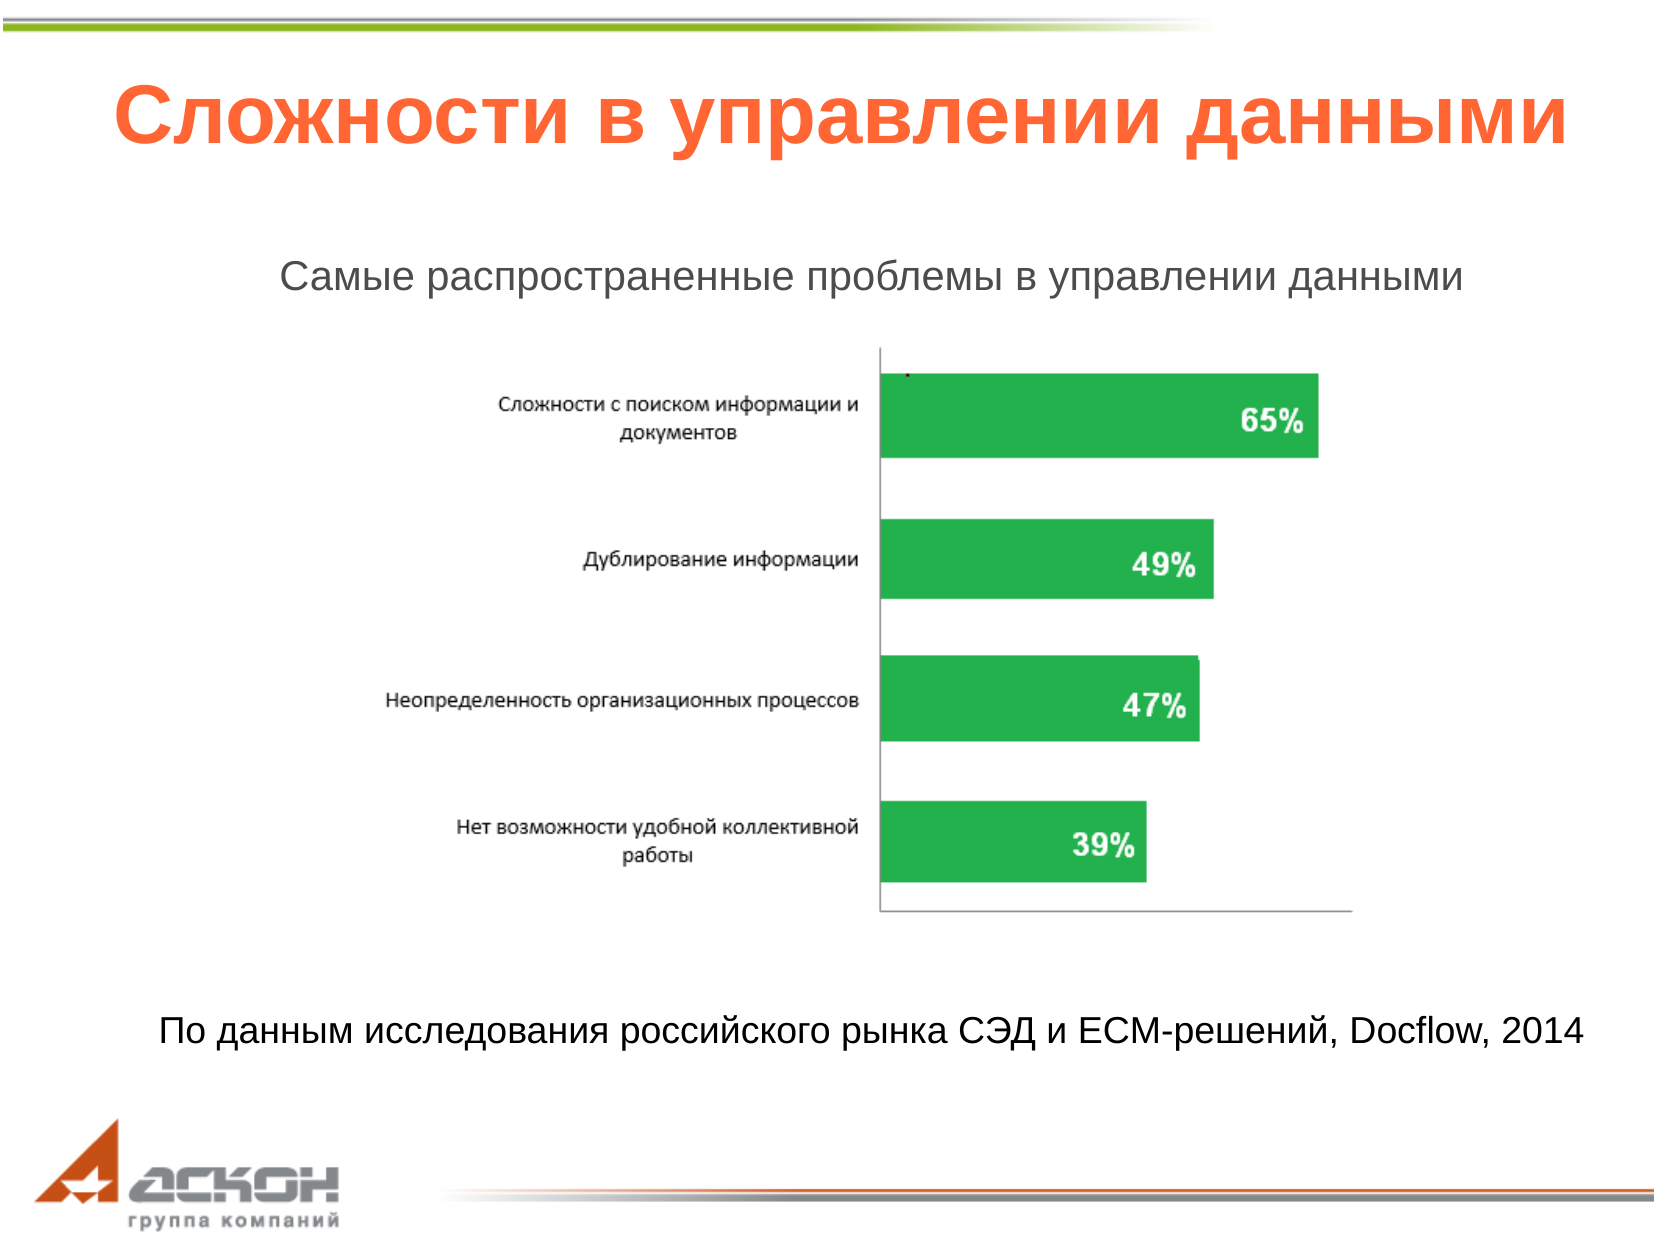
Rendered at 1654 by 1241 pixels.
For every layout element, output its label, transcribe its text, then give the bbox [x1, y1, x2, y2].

text_box Самые распространенные проблемы в управлении данными [264, 245, 1603, 351]
picture [3, 0, 1654, 1241]
text_box По данным исследования российского рынка СЭД и ECM-решений, Docflow, 2014 [143, 1002, 1600, 1059]
title Сложности в управлении данными [82, 65, 1571, 164]
